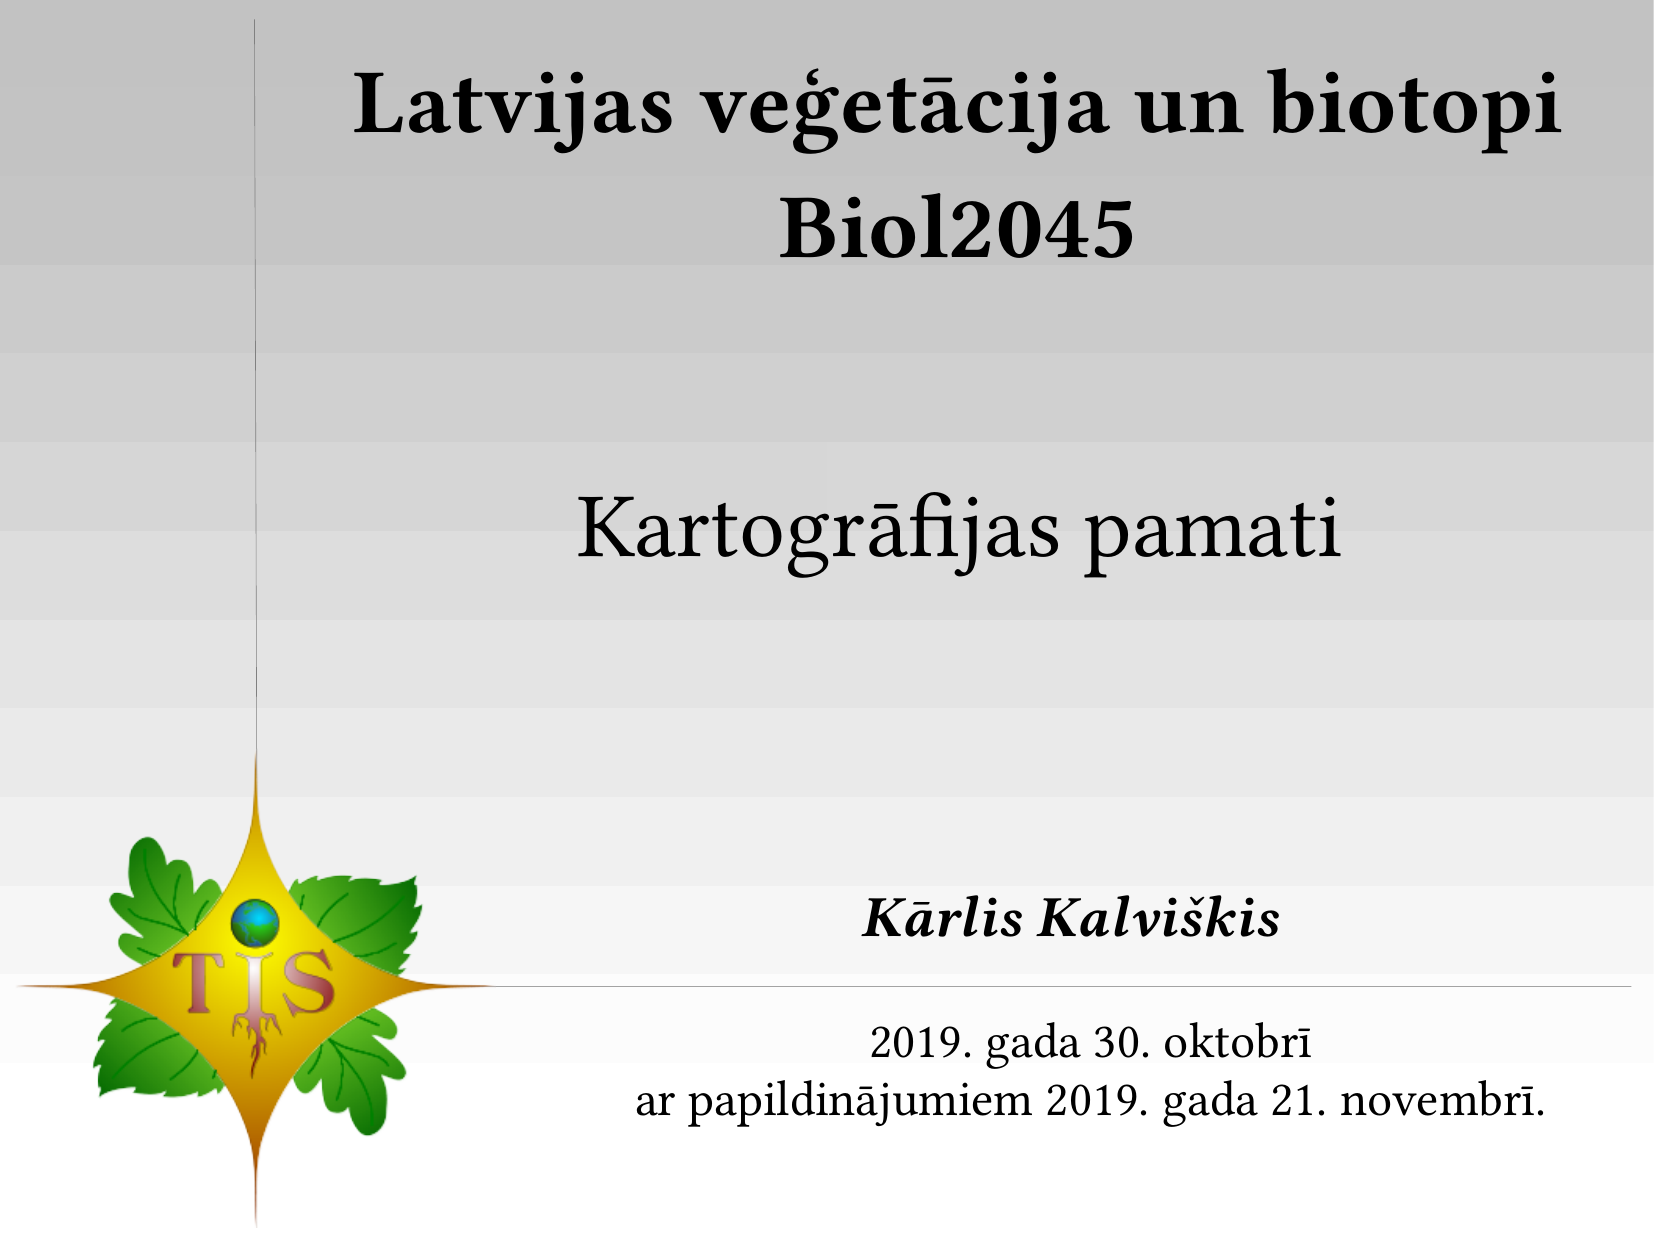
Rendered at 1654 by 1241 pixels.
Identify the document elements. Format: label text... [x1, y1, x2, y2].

list 2019. gada 30. oktobrī ar papildinājumiem 2019. gada 21. novembrī. [480, 1013, 1630, 1241]
picture [0, 0, 1654, 1241]
title Kartogrāfijas pamati [327, 413, 1595, 621]
text_box Kārlis Kalviškis [485, 884, 1654, 952]
